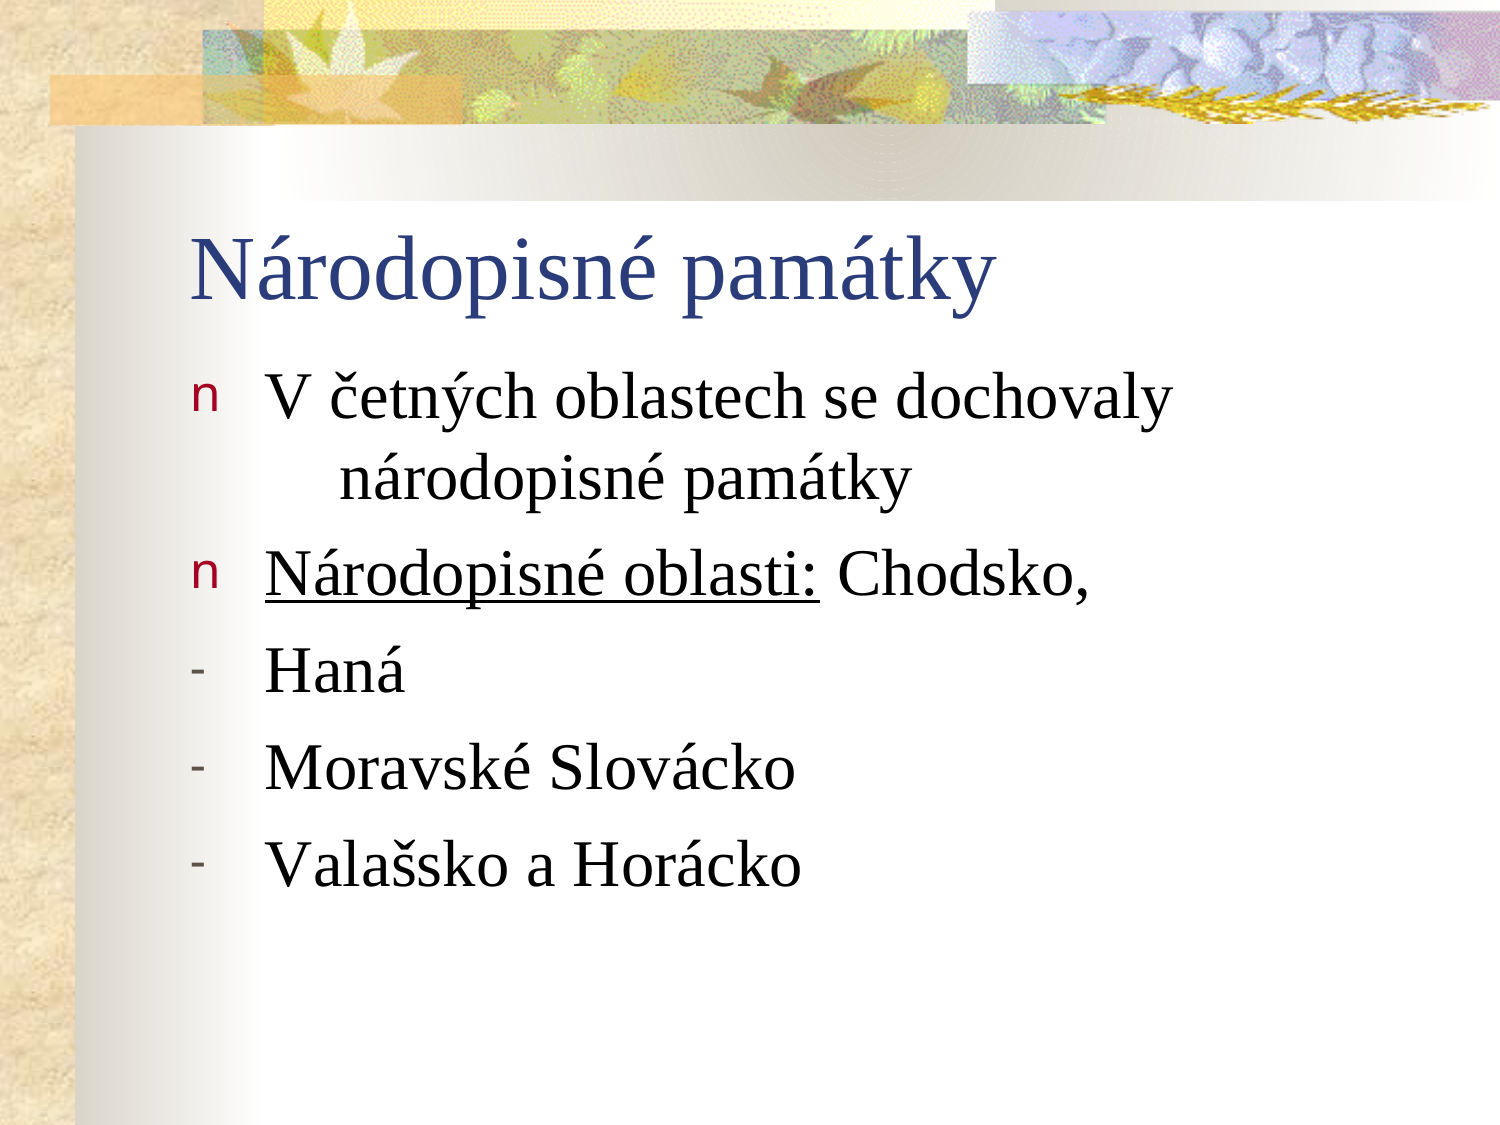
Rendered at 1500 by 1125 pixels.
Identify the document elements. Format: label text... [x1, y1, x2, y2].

title Národopisné památky [174, 137, 1450, 325]
list V četných oblastech se dochovaly národopisné památky Národopisné oblasti: Chodsko, Haná Moravské Slovácko Valašsko a Horácko [174, 344, 1450, 1020]
